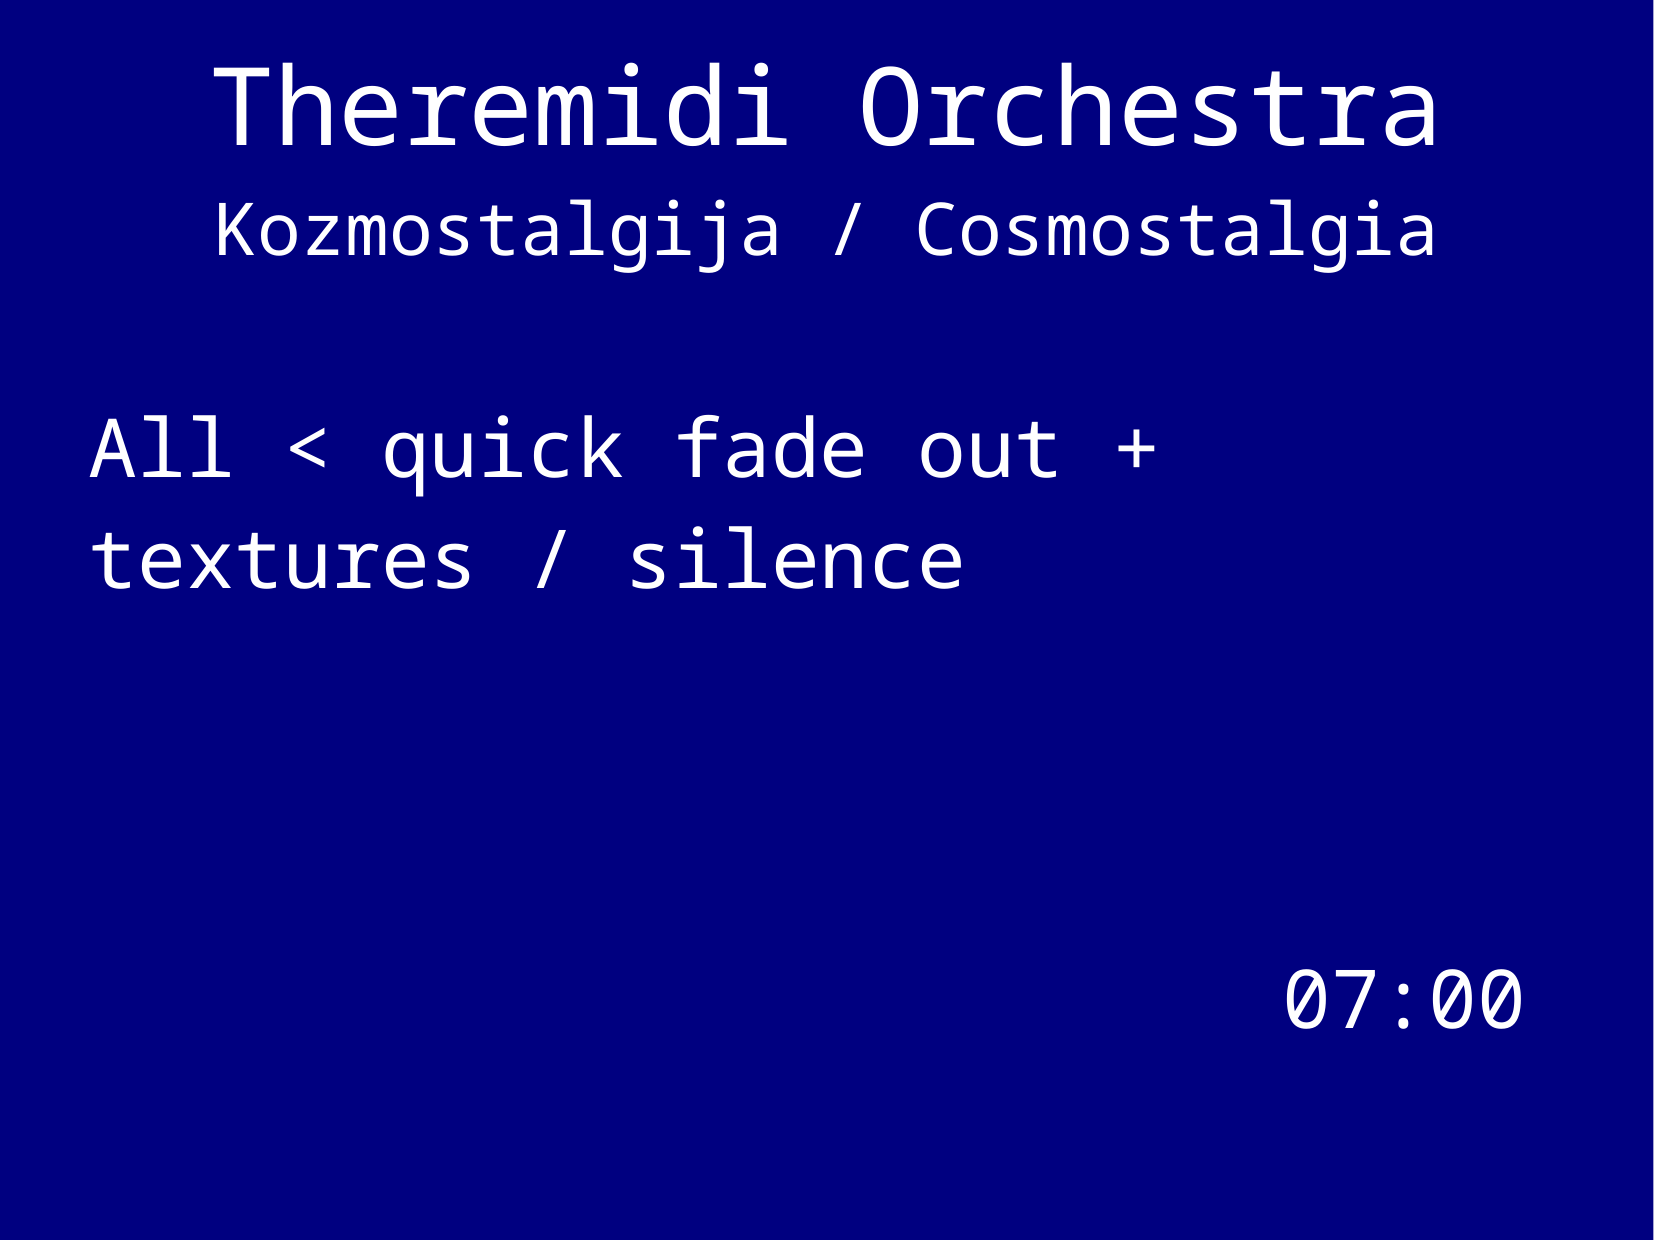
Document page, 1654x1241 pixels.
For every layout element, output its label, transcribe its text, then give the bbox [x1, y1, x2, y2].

text_box 07:00 [1282, 900, 1620, 1096]
title Theremidi Orchestra Kozmostalgija / Cosmostalgia [82, 49, 1571, 257]
subtitle All < quick fade out + textures / silence [88, 272, 1566, 1063]
